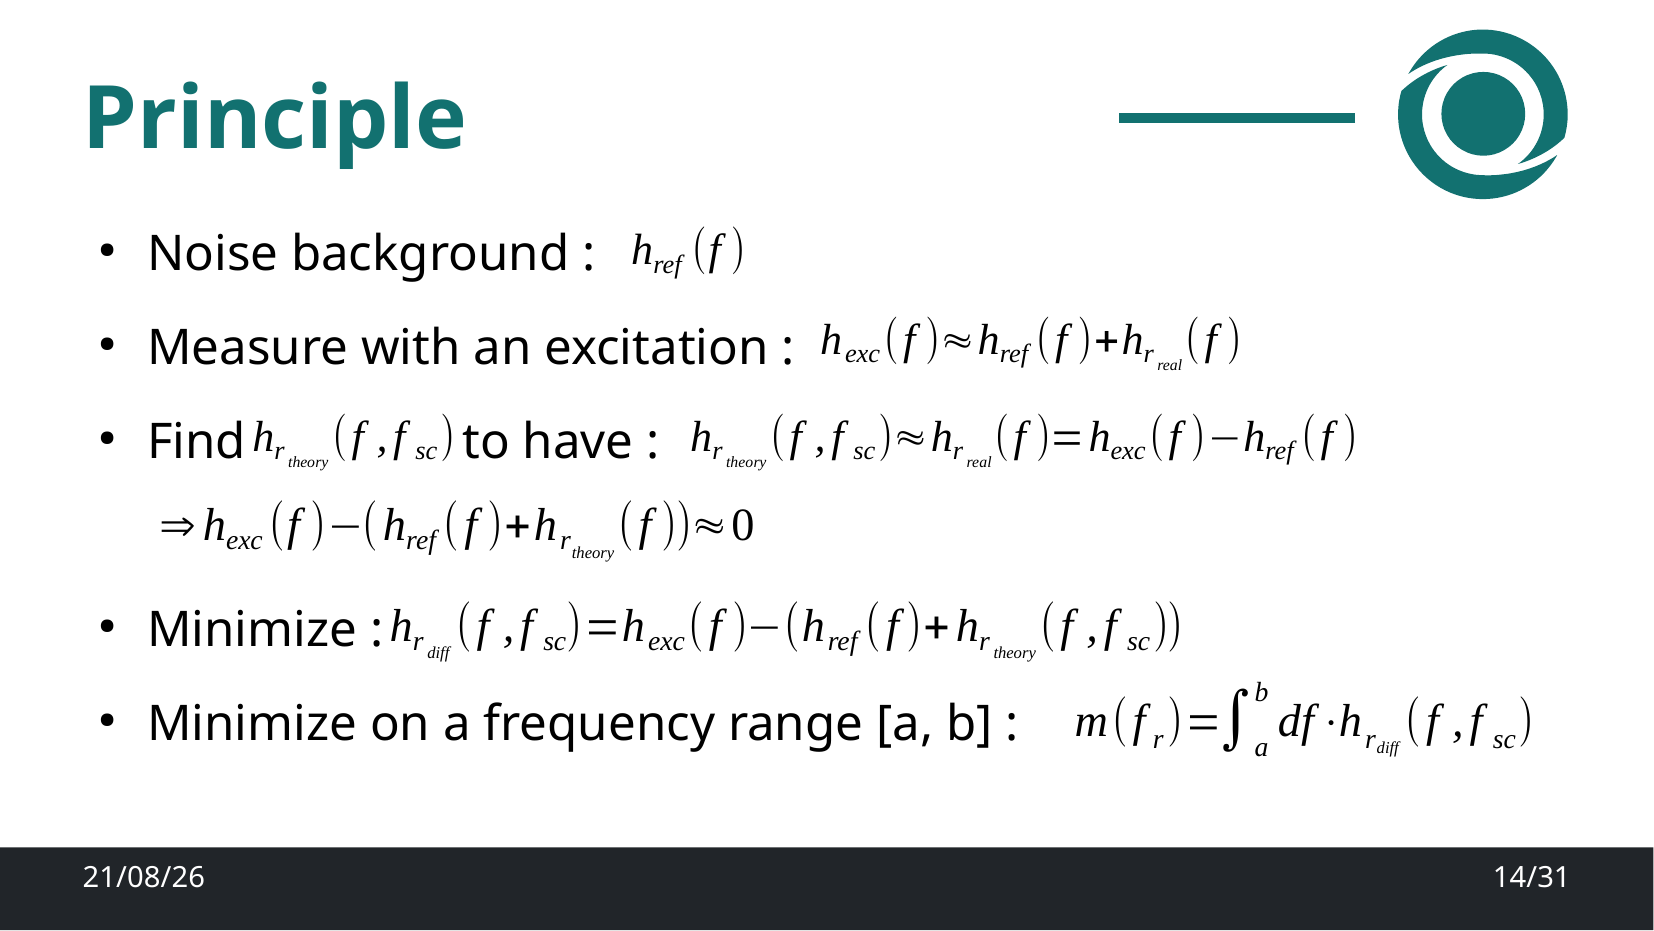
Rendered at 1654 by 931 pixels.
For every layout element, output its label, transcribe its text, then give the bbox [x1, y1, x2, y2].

title Principle [82, 37, 1241, 193]
chart [809, 312, 1253, 374]
chart [679, 410, 1369, 471]
list Noise background : Measure with an excitation : Find to have : Minimize : Minimize on a frequency range [a, b] : [82, 217, 1571, 758]
chart [147, 497, 768, 562]
chart [620, 223, 757, 280]
chart [241, 410, 465, 471]
chart [377, 597, 1195, 662]
chart [1062, 675, 1545, 764]
